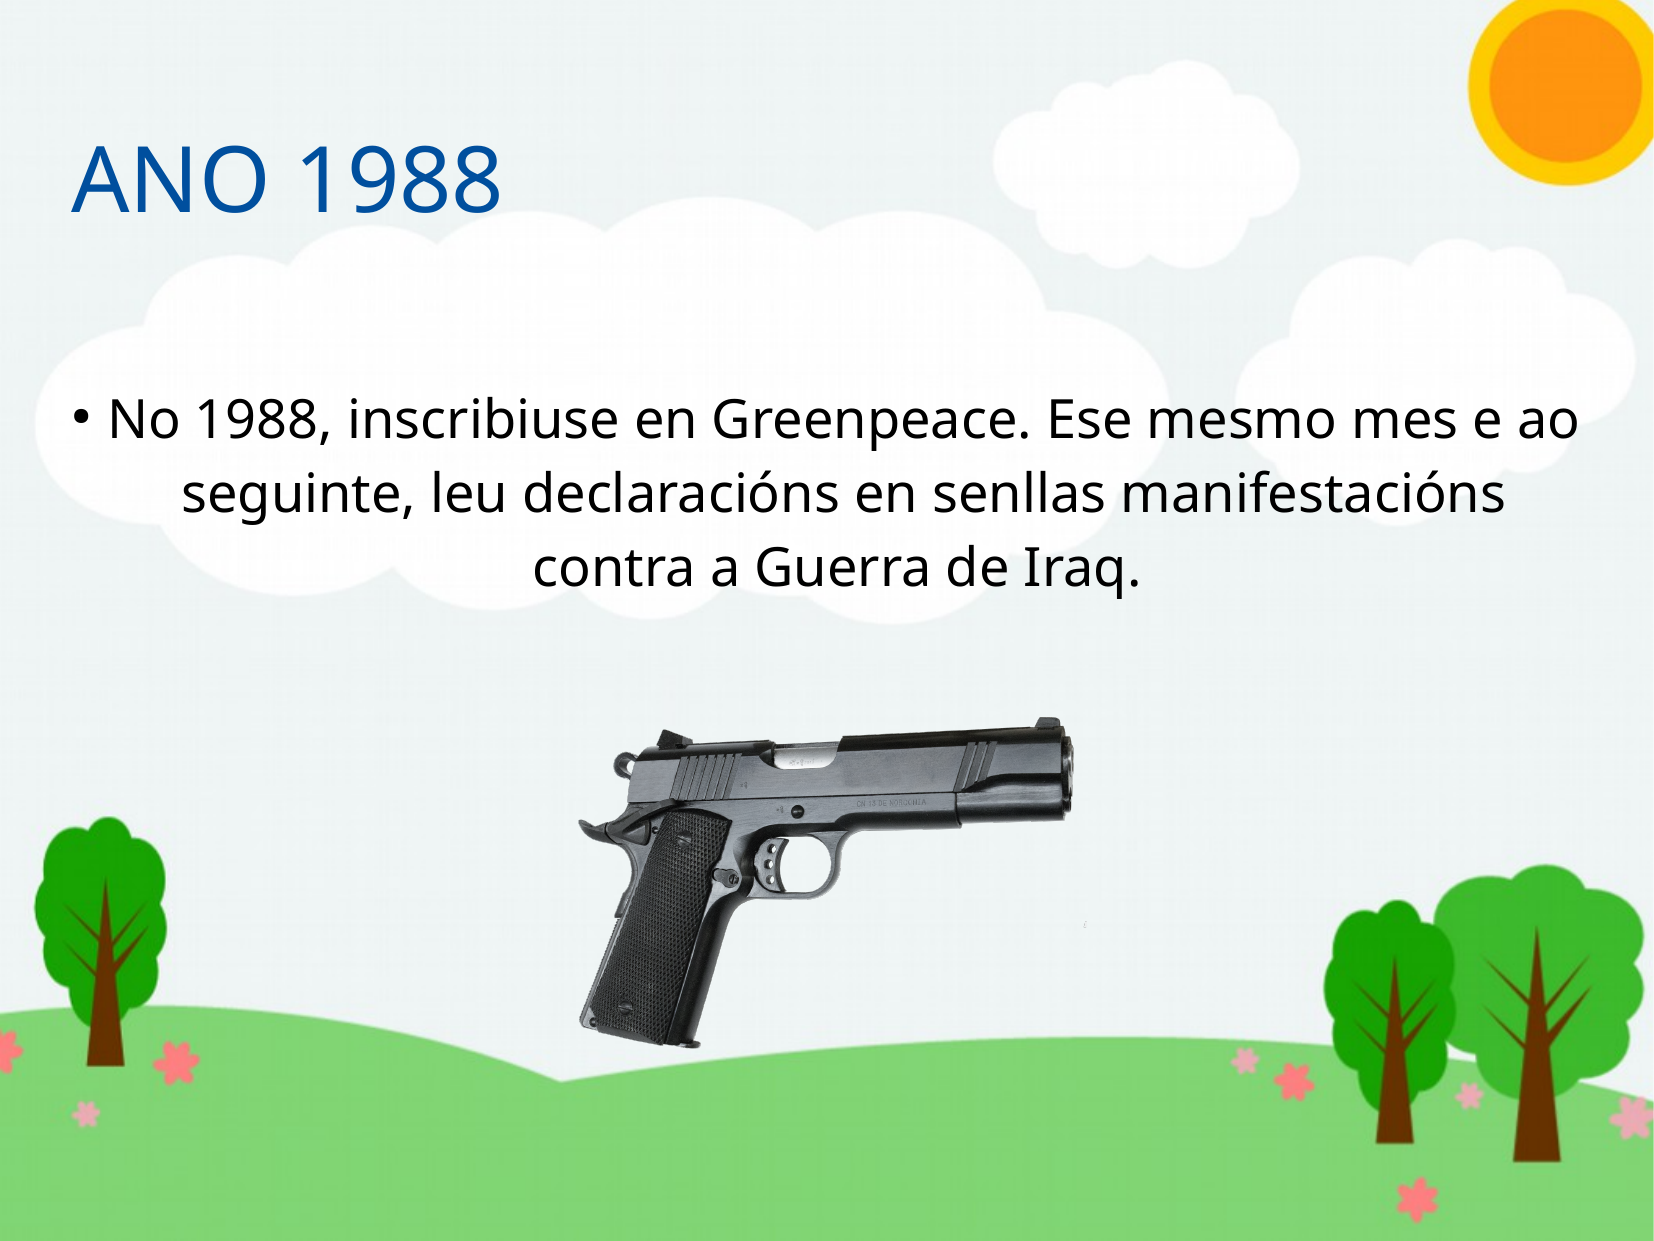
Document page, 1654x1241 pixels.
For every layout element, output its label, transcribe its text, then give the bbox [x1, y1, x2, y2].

title ANO 1988 [47, 70, 1512, 284]
picture [0, 0, 1654, 1241]
subtitle No 1988, inscribiuse en Greenpeace. Ese mesmo mes e ao seguinte, leu declaracións en senllas manifestacións contra a Guerra de Iraq. [70, 118, 1583, 956]
